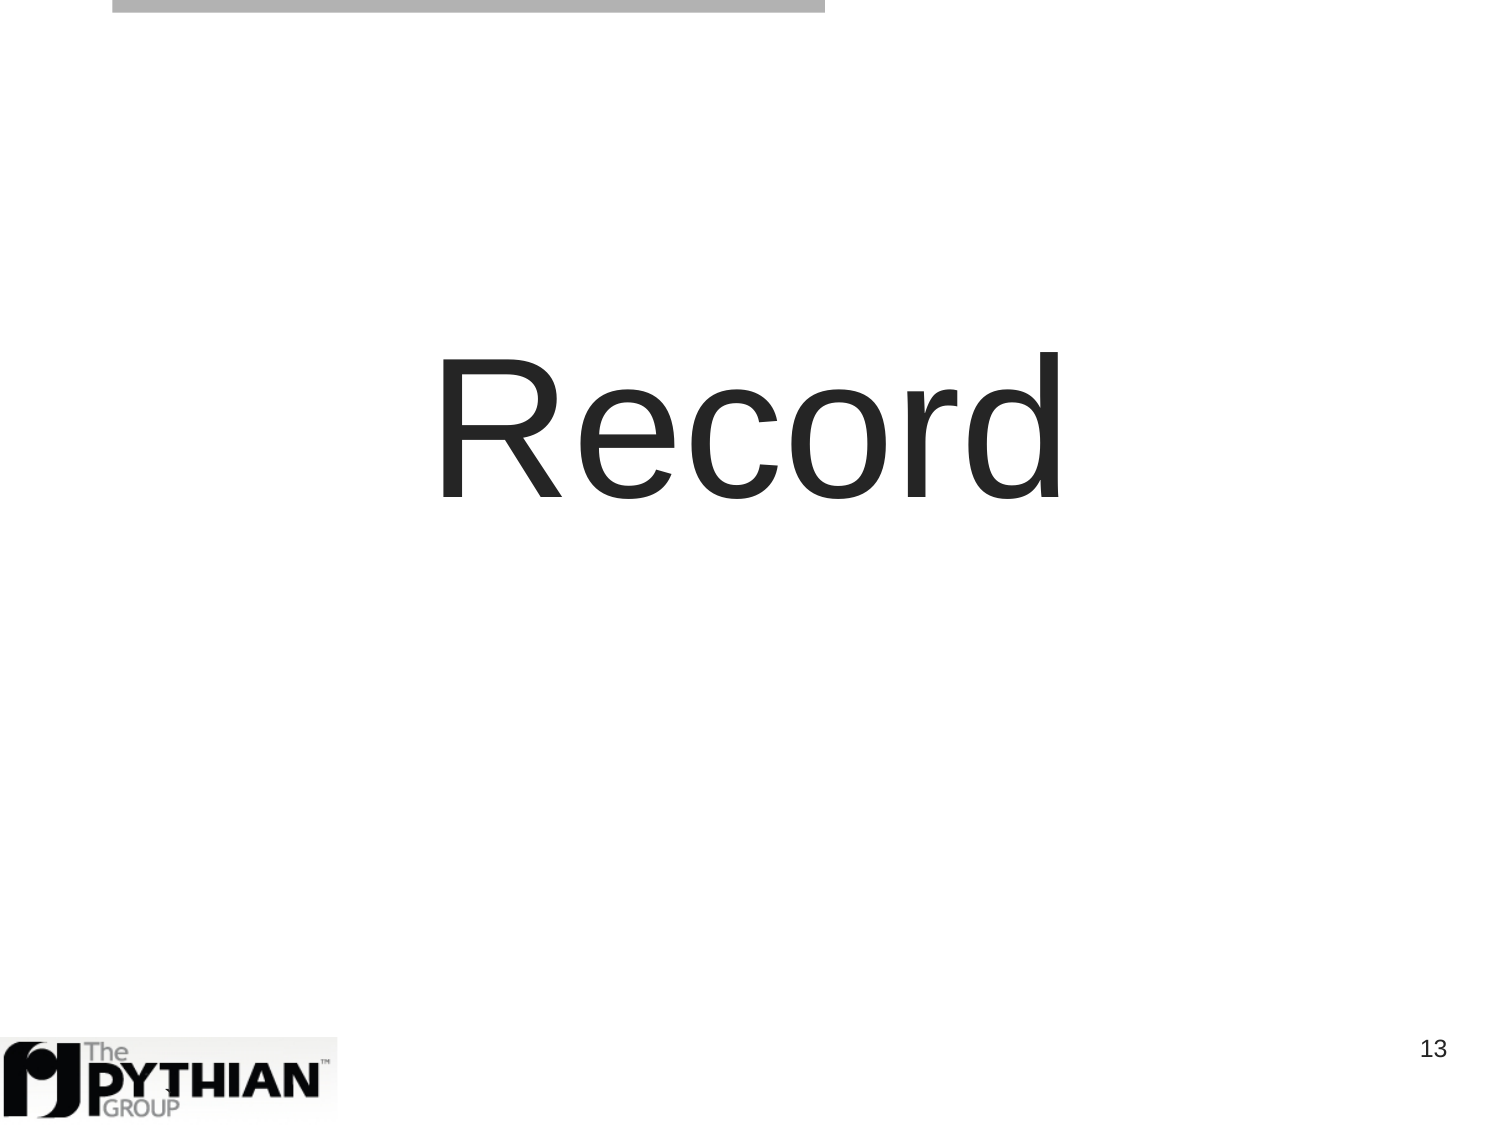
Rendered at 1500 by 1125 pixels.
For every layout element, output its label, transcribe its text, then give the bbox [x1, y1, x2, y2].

text_box Record [0, 0, 1500, 1125]
